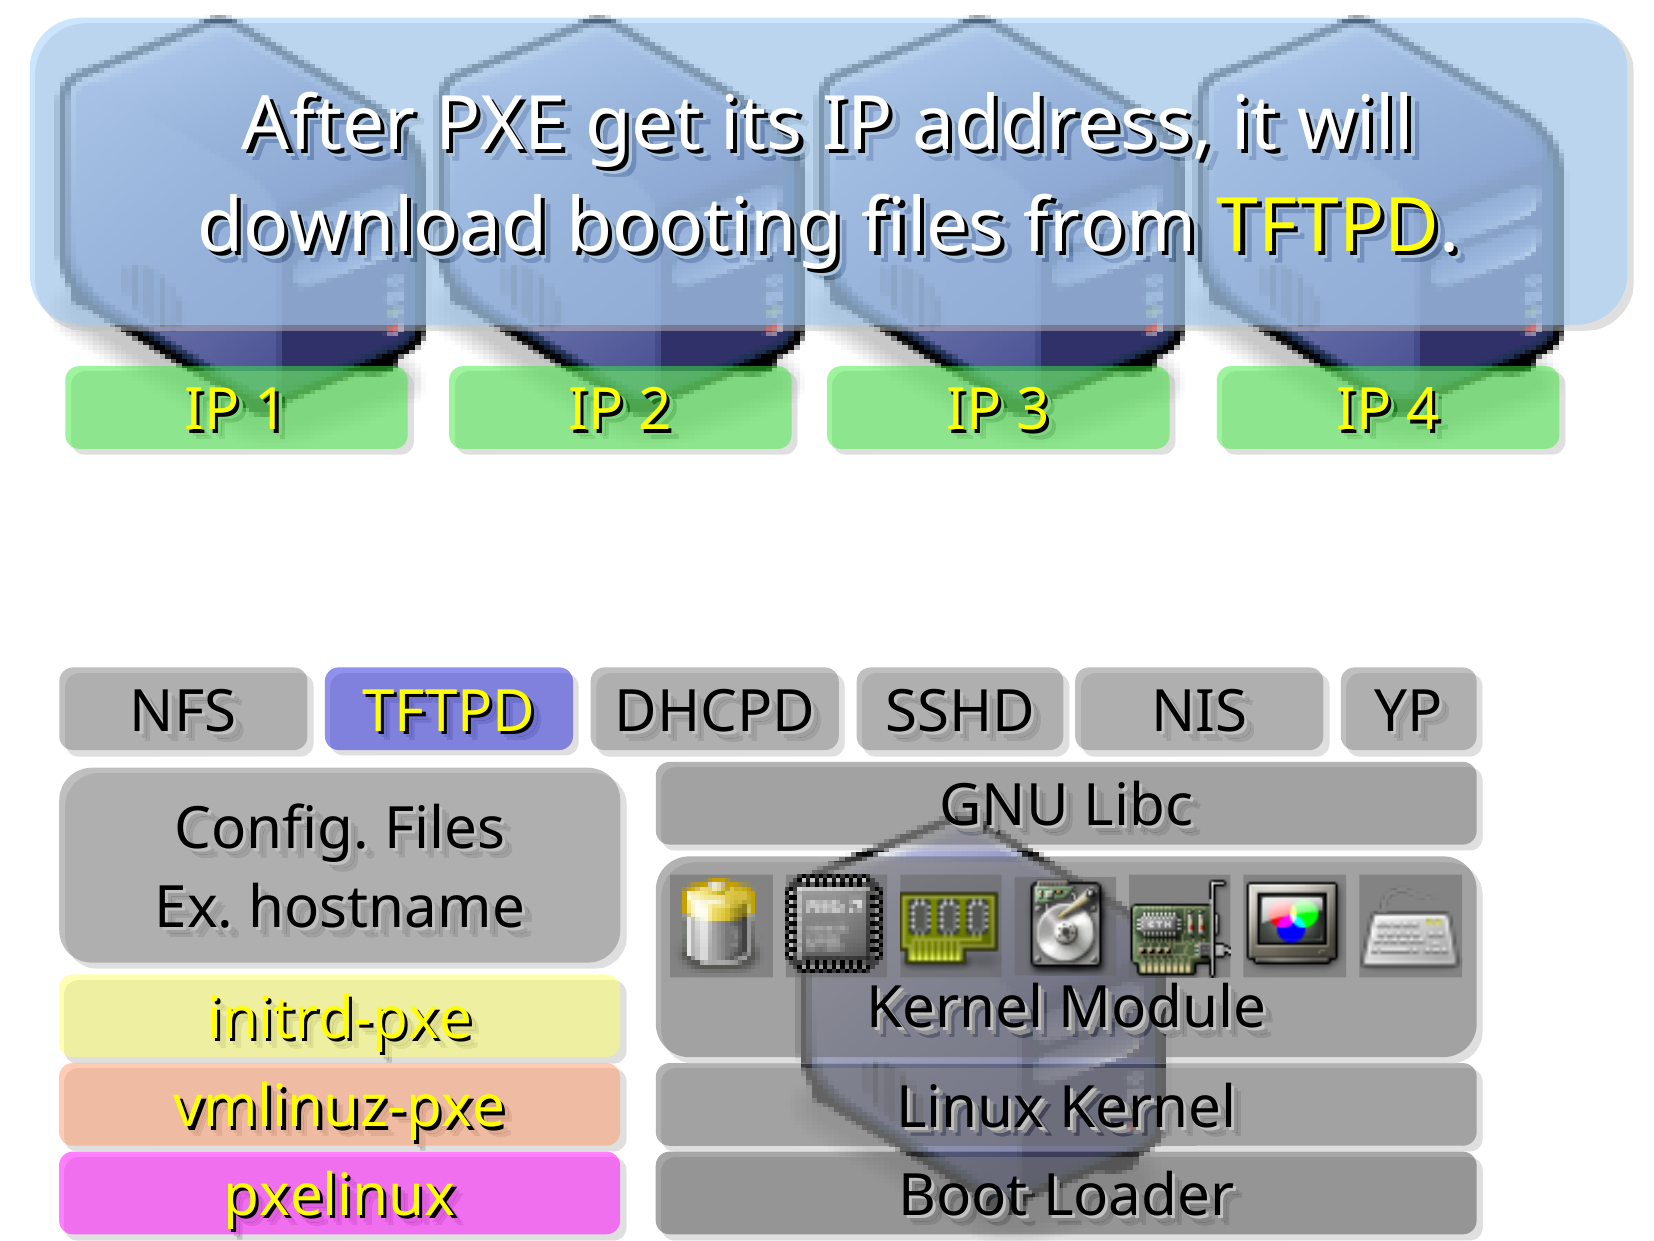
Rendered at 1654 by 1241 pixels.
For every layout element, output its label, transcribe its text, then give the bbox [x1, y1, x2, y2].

picture [768, 1058, 1211, 1063]
text_box initrd-pxe [59, 974, 621, 1058]
text_box DHCPD [590, 667, 839, 751]
text_box GNU Libc [655, 761, 1477, 845]
text_box IP 4 [1216, 366, 1560, 449]
text_box NFS [59, 667, 308, 751]
text_box vmlinuz-pxe [59, 1062, 621, 1146]
text_box IP 3 [827, 366, 1170, 449]
picture [785, 874, 888, 978]
text_box pxelinux [59, 1151, 621, 1235]
text_box TFTPD [324, 667, 574, 751]
text_box IP 1 [65, 366, 408, 449]
picture [768, 845, 1211, 856]
text_box Boot Loader [655, 1151, 1477, 1235]
picture [27, 2, 1609, 502]
picture [1014, 876, 1117, 976]
text_box Linux Kernel [655, 1063, 1477, 1146]
picture [1359, 874, 1463, 978]
text_box IP 2 [449, 366, 792, 449]
text_box SSHD [856, 667, 1064, 751]
picture [1129, 874, 1231, 978]
picture [900, 874, 1002, 978]
picture [1243, 874, 1347, 978]
text_box NIS [1075, 667, 1324, 751]
picture [670, 874, 773, 978]
text_box Config. Files Ex. hostname [59, 767, 621, 963]
picture [768, 1235, 1211, 1241]
text_box After PXE get its IP address, it will download booting files from TFTPD. [29, 17, 1628, 325]
text_box Kernel Module [655, 856, 1477, 1058]
text_box YP [1340, 667, 1477, 751]
picture [768, 1146, 1211, 1151]
